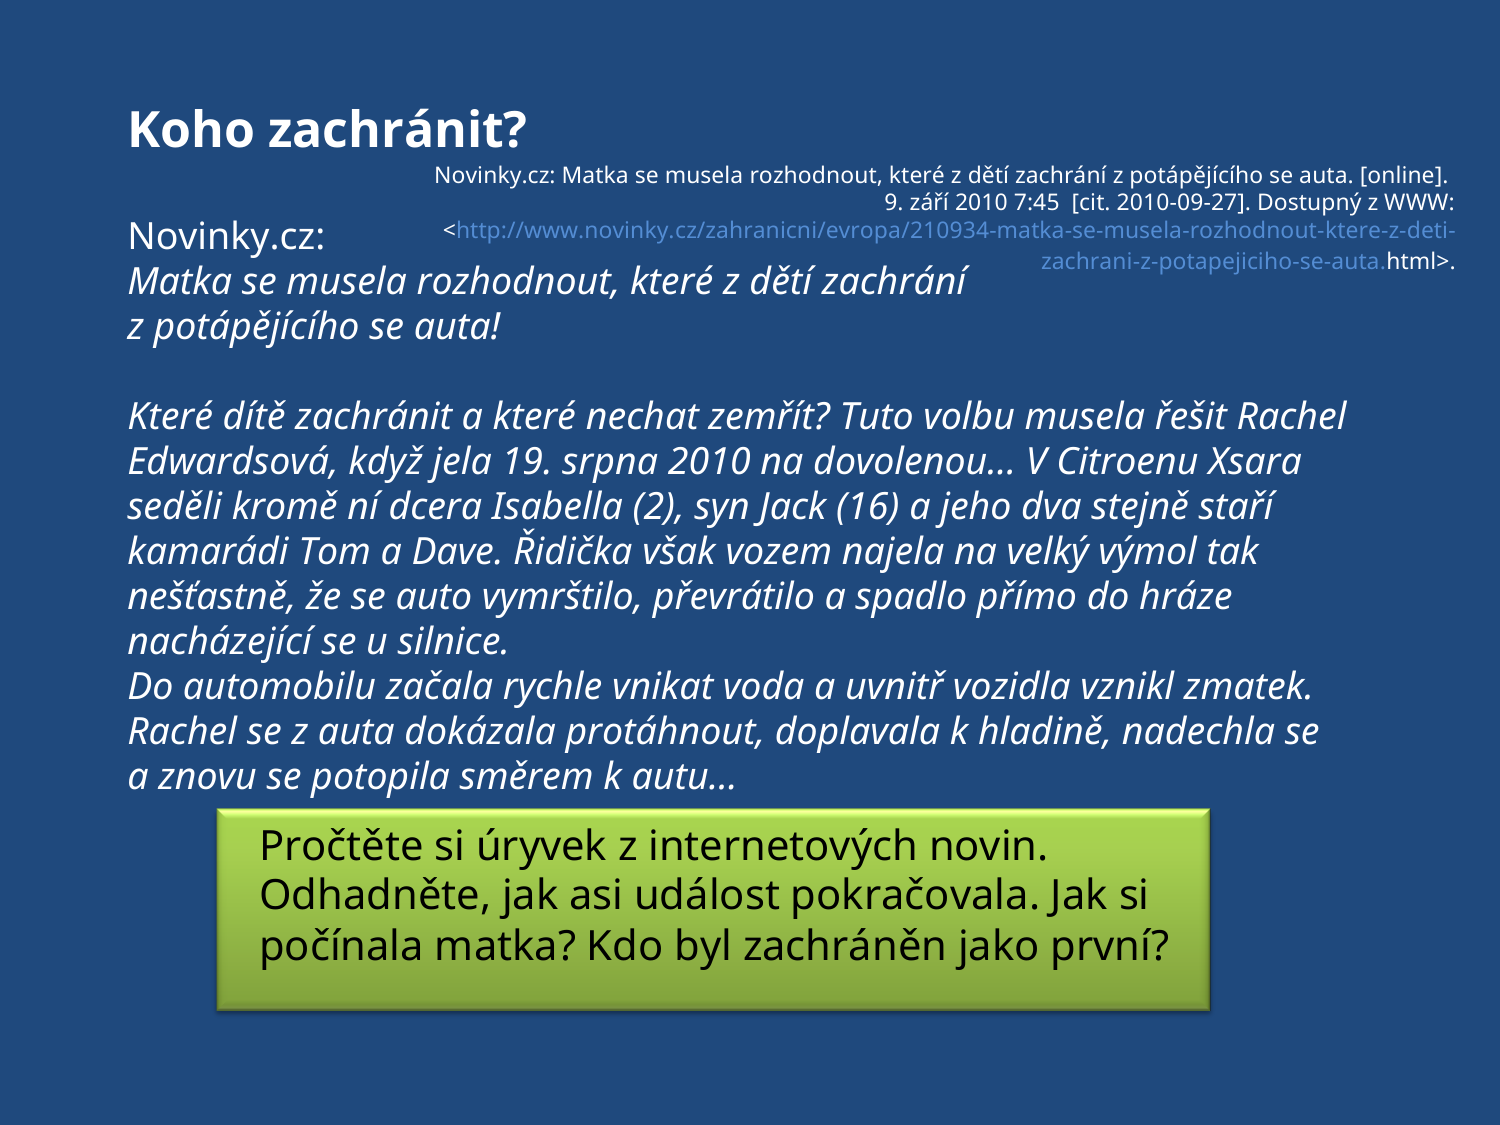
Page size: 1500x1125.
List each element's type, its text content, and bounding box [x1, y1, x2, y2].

picture [197, 796, 1225, 1023]
text_box Pročtěte si úryvek z internetových novin. Odhadněte, jak asi událost pokračovala. Jak si počínala matka? Kdo byl zachráněn jako první? [218, 810, 1211, 1012]
title Koho zachránit? Novinky.cz: Matka se musela rozhodnout, které z dětí zachrání z potápějícího se auta! Které dítě zachránit a které nechat zemřít? Tuto volbu musela řešit Rachel Edwardsová, když jela 19. srpna 2010 na dovolenou… V Citroenu Xsara seděli kromě ní dcera Isabella (2), syn Jack (16) a jeho dva stejně staří kamarádi Tom a Dave. Řidička však vozem najela na velký výmol tak nešťastně, že se auto vymrštilo, převrátilo a spadlo přímo do hráze nacházející se u silnice. Do automobilu začala rychle vnikat voda a uvnitř vozidla vznikl zmatek. Rachel se z auta dokázala protáhnout, doplavala k hladině, nadechla se a znovu se potopila směrem k autu… [112, 89, 1400, 850]
text_box Novinky.cz: Matka se musela rozhodnout, které z dětí zachrání z potápějícího se auta. [online]. 9. září 2010 7:45 [cit. 2010-09-27]. Dostupný z WWW: <http://www.novinky.cz/zahranicni/evropa/210934-matka-se-musela-rozhodnout-ktere-z-deti-zachrani-z-potapejiciho-se-auta.html>. [395, 152, 1471, 286]
